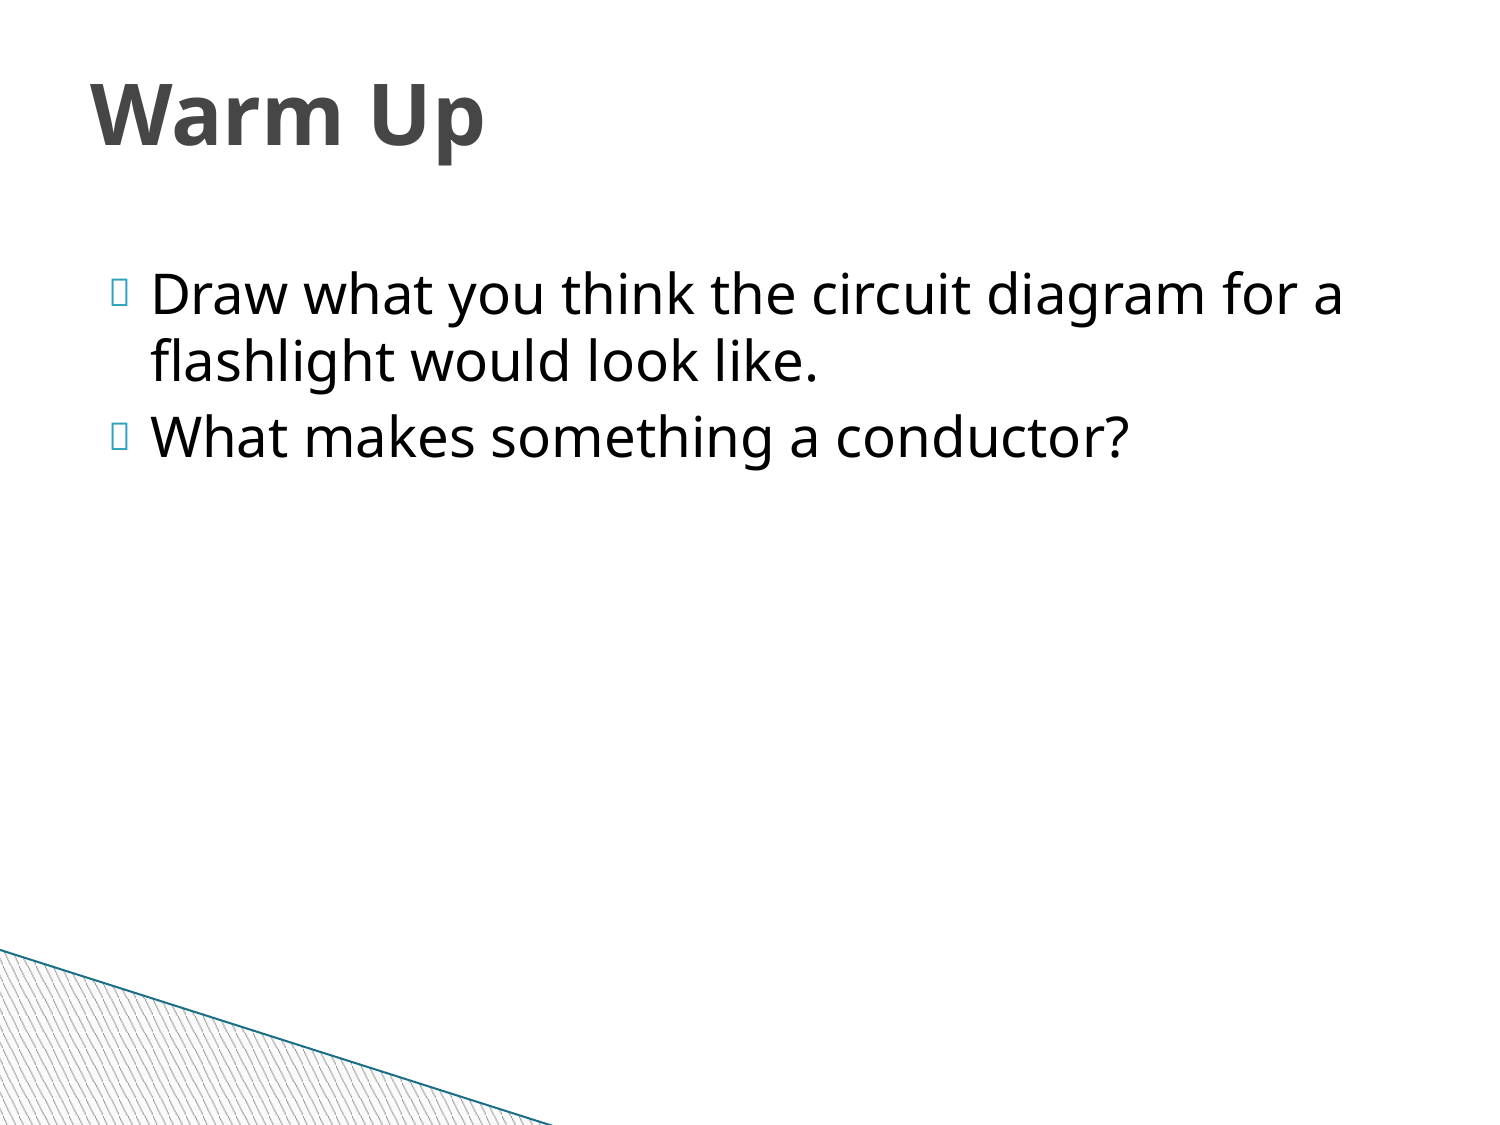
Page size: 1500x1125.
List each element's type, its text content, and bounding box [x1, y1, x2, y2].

list Draw what you think the circuit diagram for a flashlight would look like. What makes something a conductor? [75, 243, 1425, 986]
title Warm Up [75, 45, 1425, 233]
picture [0, 952, 543, 1125]
